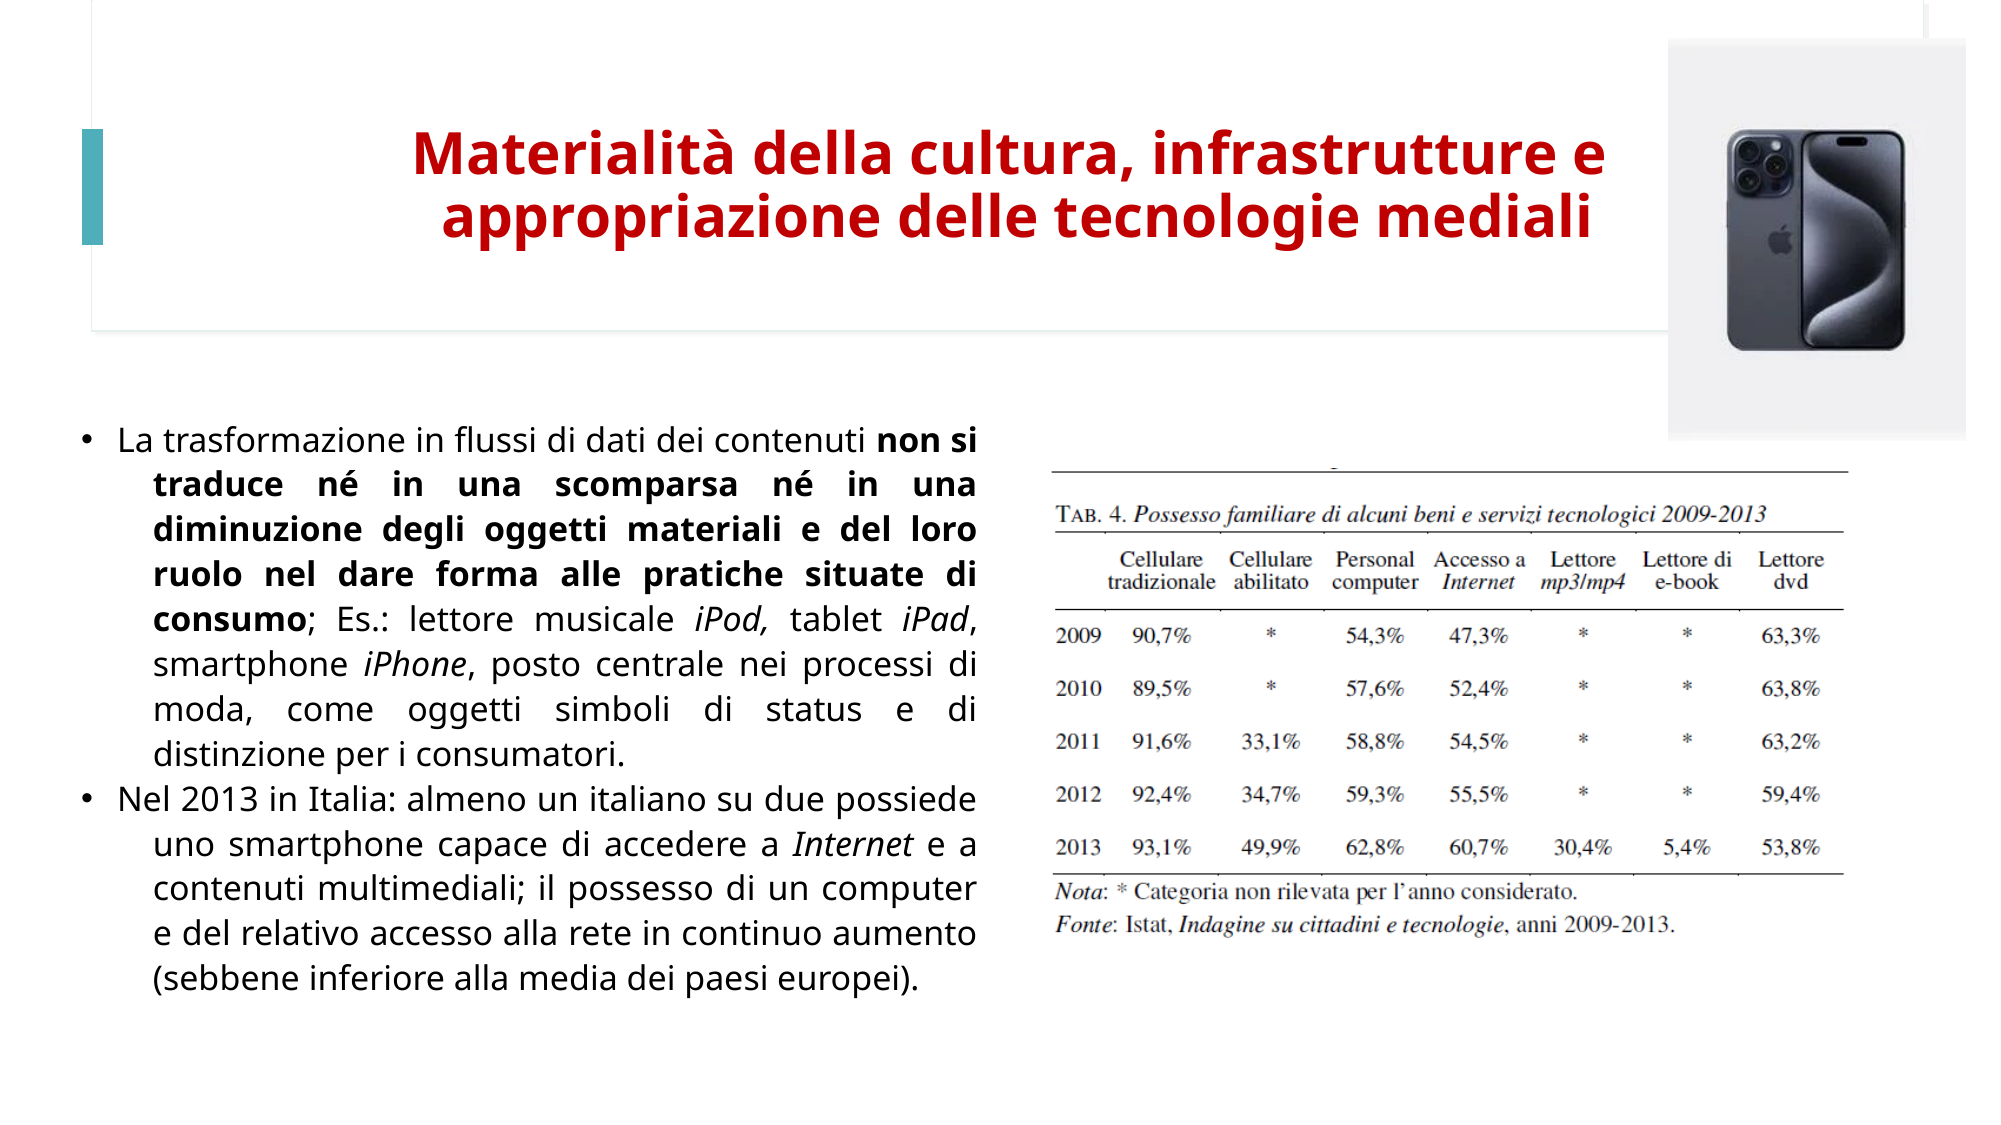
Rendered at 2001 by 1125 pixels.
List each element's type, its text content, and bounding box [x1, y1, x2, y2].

list La trasformazione in flussi di dati dei contenuti non si traduce né in una scomparsa né in una diminuzione degli oggetti materiali e del loro ruolo nel dare forma alle pratiche situate di consumo; Es.: lettore musicale iPod, tablet iPad, smartphone iPhone, posto centrale nei processi di moda, come oggetti simboli di status e di distinzione per i consumatori. Nel 2013 in Italia: almeno un italiano su due possiede uno smartphone capace di accedere a Internet e a contenuti multimediali; il possesso di un computer e del relativo accesso alla rete in continuo aumento (sebbene inferiore alla media dei paesi europei). [66, 406, 994, 1013]
picture [1040, 468, 1852, 951]
title Materialità della cultura, infrastrutture e appropriazione delle tecnologie mediali [183, 90, 1668, 284]
picture [1668, 38, 1966, 441]
